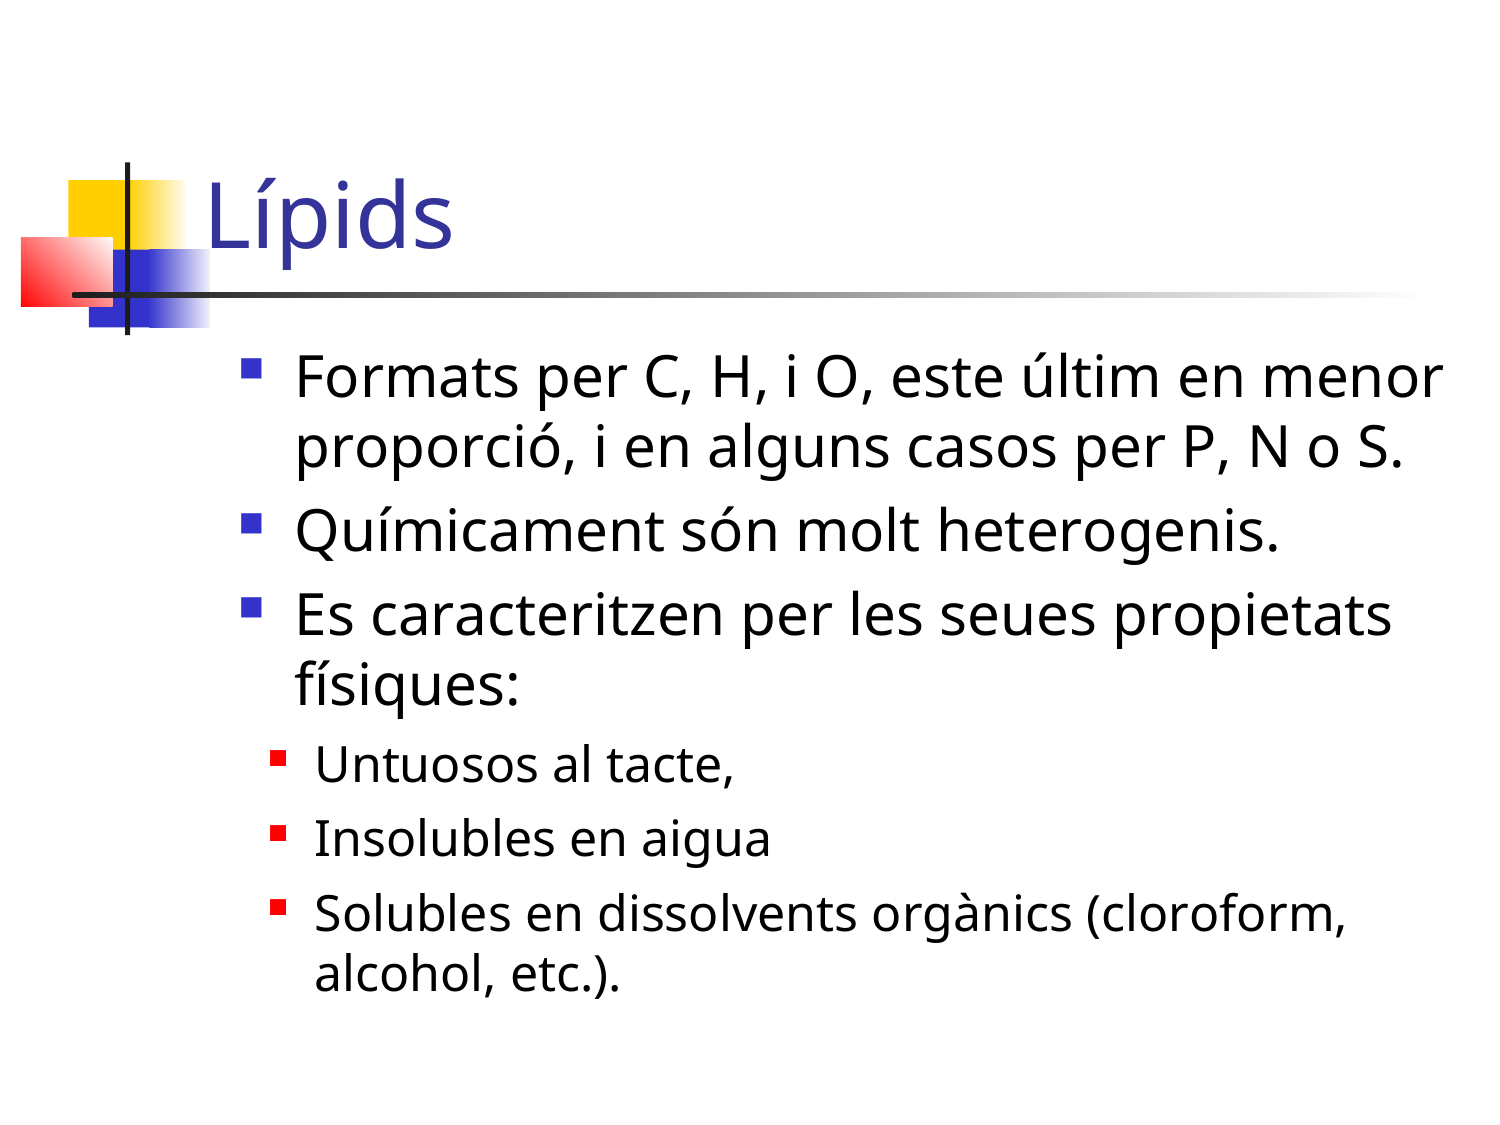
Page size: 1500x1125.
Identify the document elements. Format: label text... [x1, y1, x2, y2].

list Formats per C, H, i O, este últim en menor proporció, i en alguns casos per P, N o S. Químicament són molt heterogenis. Es caracteritzen per les seues propietats físiques: Untuosos al tacte, Insolubles en aigua Solubles en dissolvents orgànics (cloroform, alcohol, etc.). [193, 331, 1469, 1009]
title Lípids [188, 35, 1468, 276]
